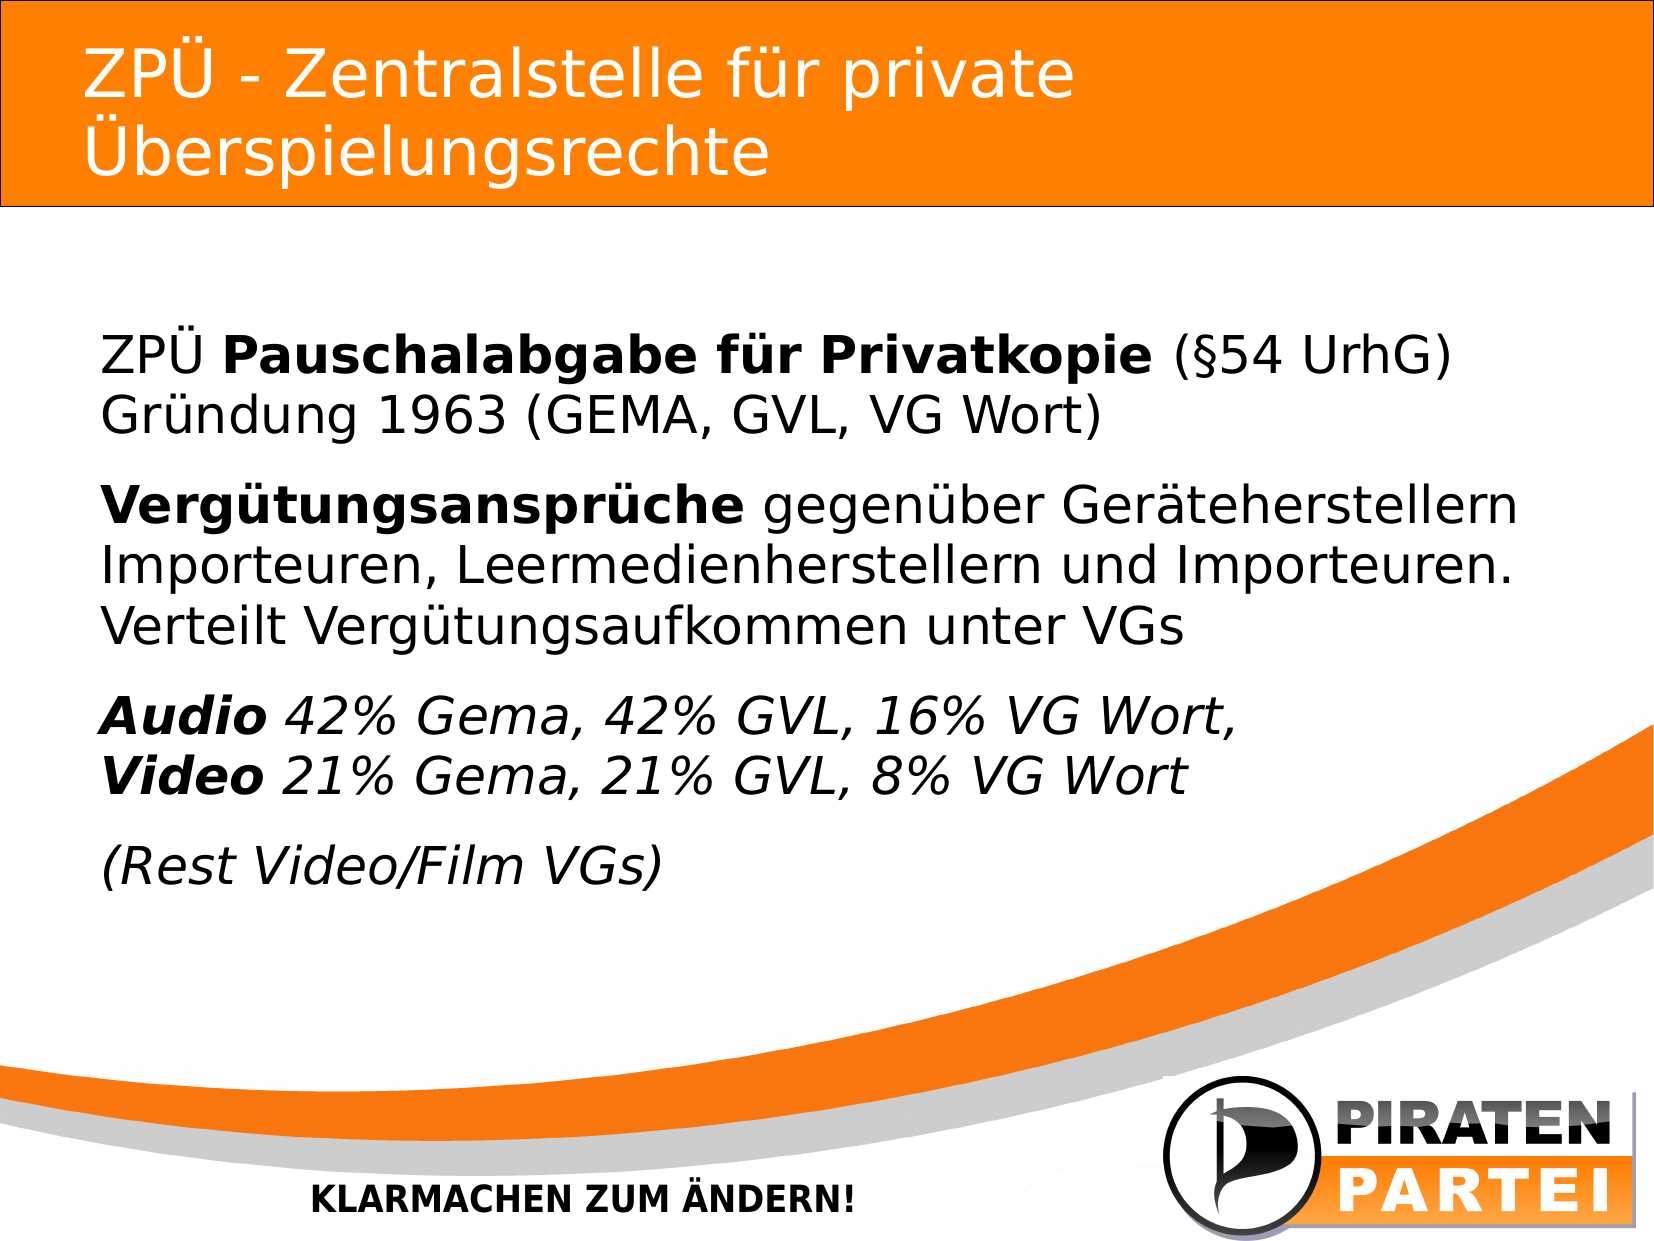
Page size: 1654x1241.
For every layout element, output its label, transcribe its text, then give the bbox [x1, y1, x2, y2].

list ZPÜ Pauschalabgabe für Privatkopie (§54 UrhG) Gründung 1963 (GEMA, GVL, VG Wort) Vergütungsansprüche gegenüber Geräteherstellern Importeuren, Leermedienherstellern und Importeuren. Verteilt Vergütungsaufkommen unter VGs Audio 42% Gema, 42% GVL, 16% VG Wort, Video 21% Gema, 21% GVL, 8% VG Wort (Rest Video/Film VGs) [82, 307, 1571, 1193]
picture [618, 1193, 627, 1199]
picture [377, 1193, 386, 1199]
picture [599, 1193, 612, 1199]
title ZPÜ - Zentralstelle für private Überspielungsrechte [82, 35, 1571, 192]
picture [806, 1193, 816, 1199]
picture [838, 1193, 846, 1199]
picture [745, 1193, 756, 1199]
picture [439, 1193, 448, 1199]
picture [569, 1193, 596, 1199]
picture [531, 1193, 547, 1199]
picture [518, 1193, 525, 1199]
picture [702, 1193, 711, 1199]
picture [323, 1193, 339, 1199]
picture [773, 1193, 790, 1199]
picture [462, 1193, 471, 1199]
picture [402, 1193, 412, 1199]
picture [0, 699, 312, 1199]
picture [477, 1193, 496, 1199]
picture [345, 1193, 363, 1199]
picture [666, 1193, 688, 1199]
picture [851, 699, 1654, 1241]
